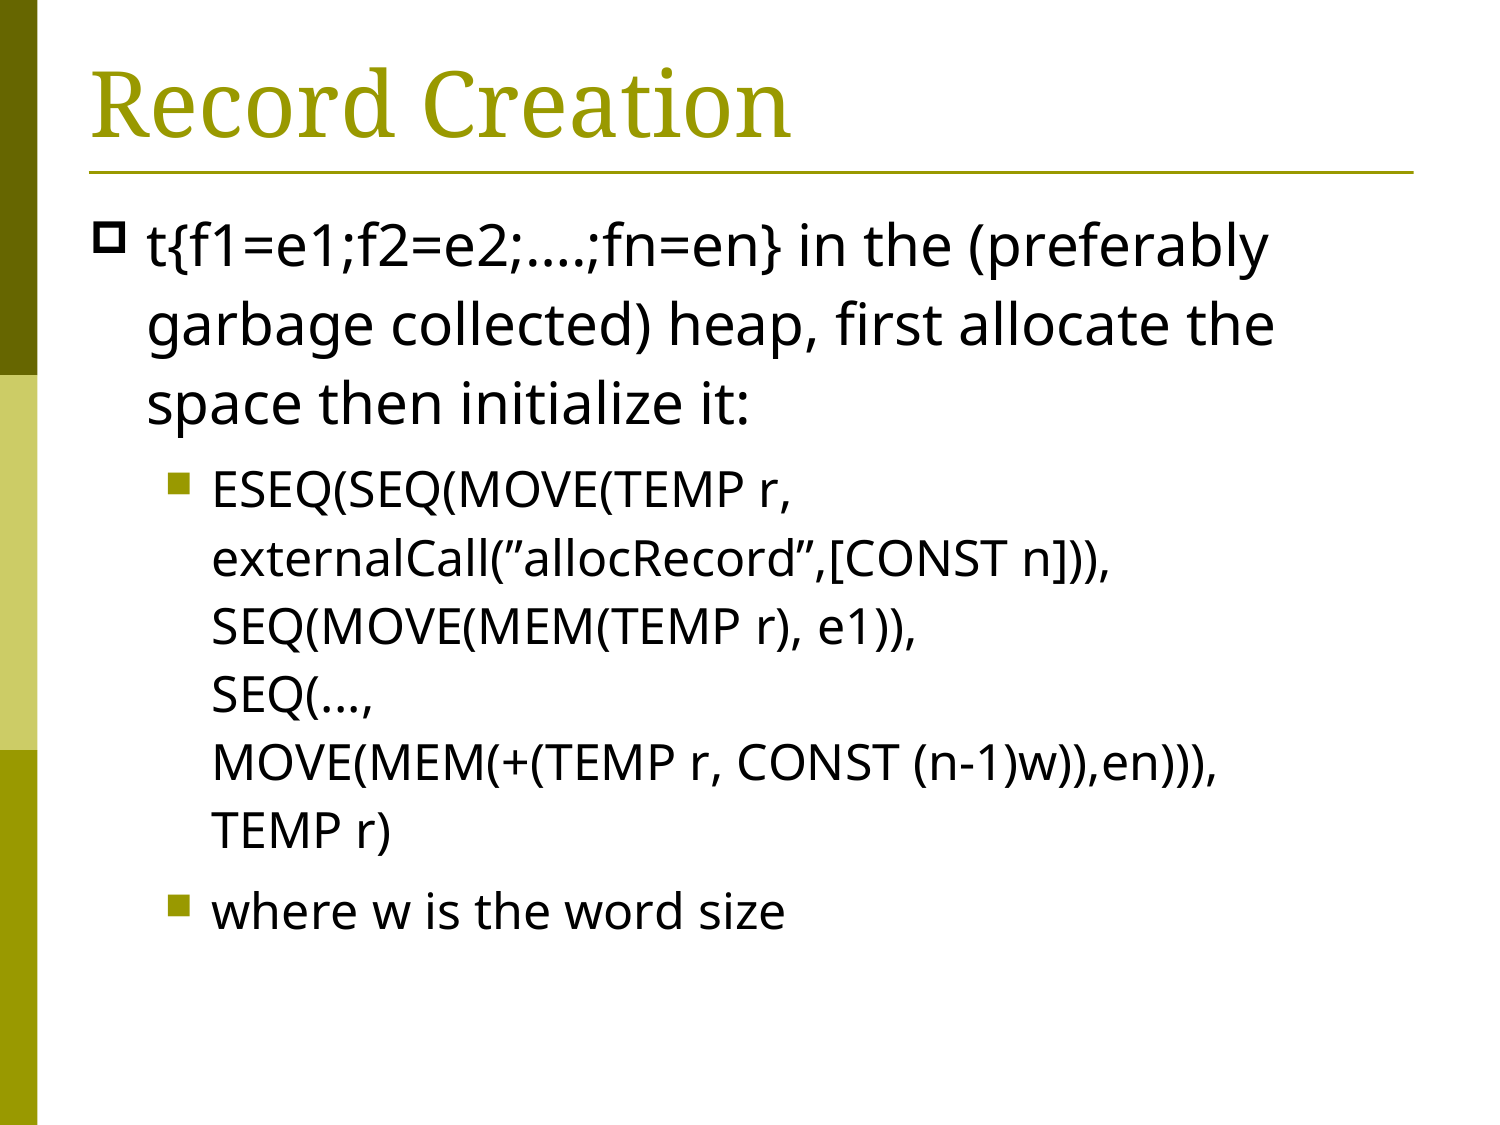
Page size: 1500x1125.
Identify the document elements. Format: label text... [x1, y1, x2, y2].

list t{f1=e1;f2=e2;….;fn=en} in the (preferably garbage collected) heap, first allocate the space then initialize it: ESEQ(SEQ(MOVE(TEMP r, externalCall(”allocRecord”,[CONST n])), SEQ(MOVE(MEM(TEMP r), e1)), SEQ(..., MOVE(MEM(+(TEMP r, CONST (n-1)w)),en))), TEMP r) where w is the word size [75, 196, 1426, 1006]
title Record Creation [75, 45, 1426, 173]
